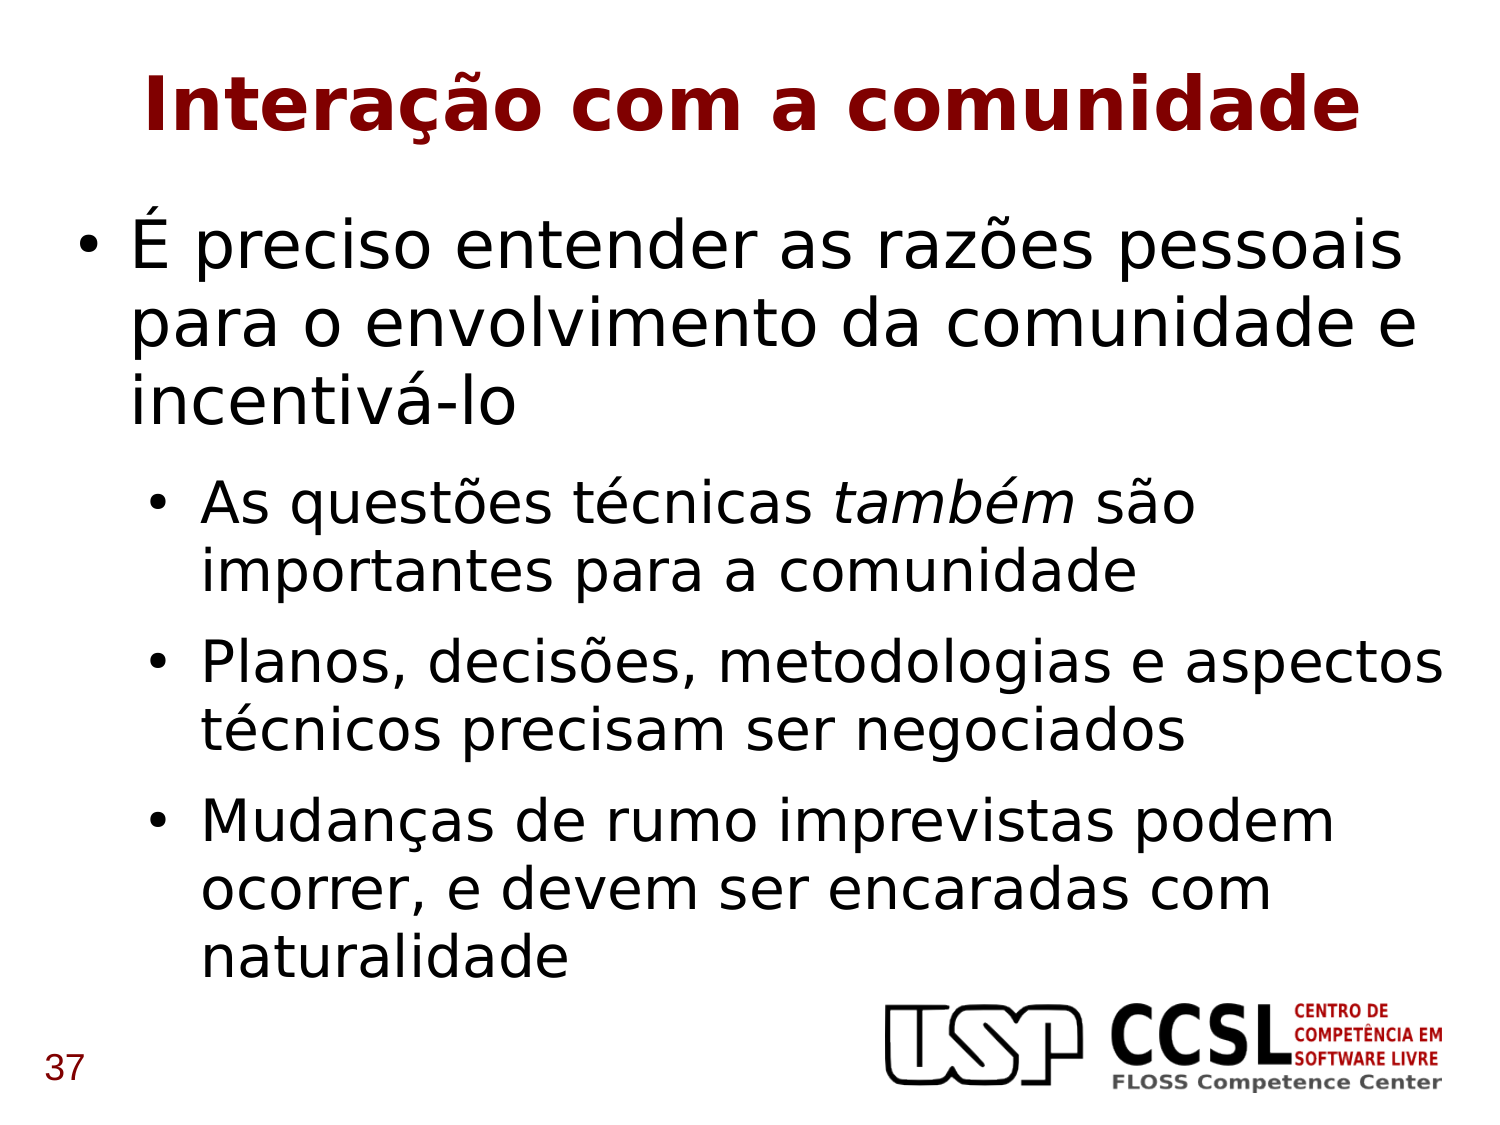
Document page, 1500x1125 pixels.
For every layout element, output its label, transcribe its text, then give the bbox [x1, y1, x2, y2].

list É preciso entender as razões pessoais para o envolvimento da comunidade e incentivá-lo As questões técnicas também são importantes para a comunidade Planos, decisões, metodologias e aspectos técnicos precisam ser negociados Mudanças de rumo imprevistas podem ocorrer, e devem ser encaradas com naturalidade [59, 206, 1447, 992]
picture [885, 1003, 1442, 1093]
title Interação com a comunidade [59, 29, 1447, 180]
